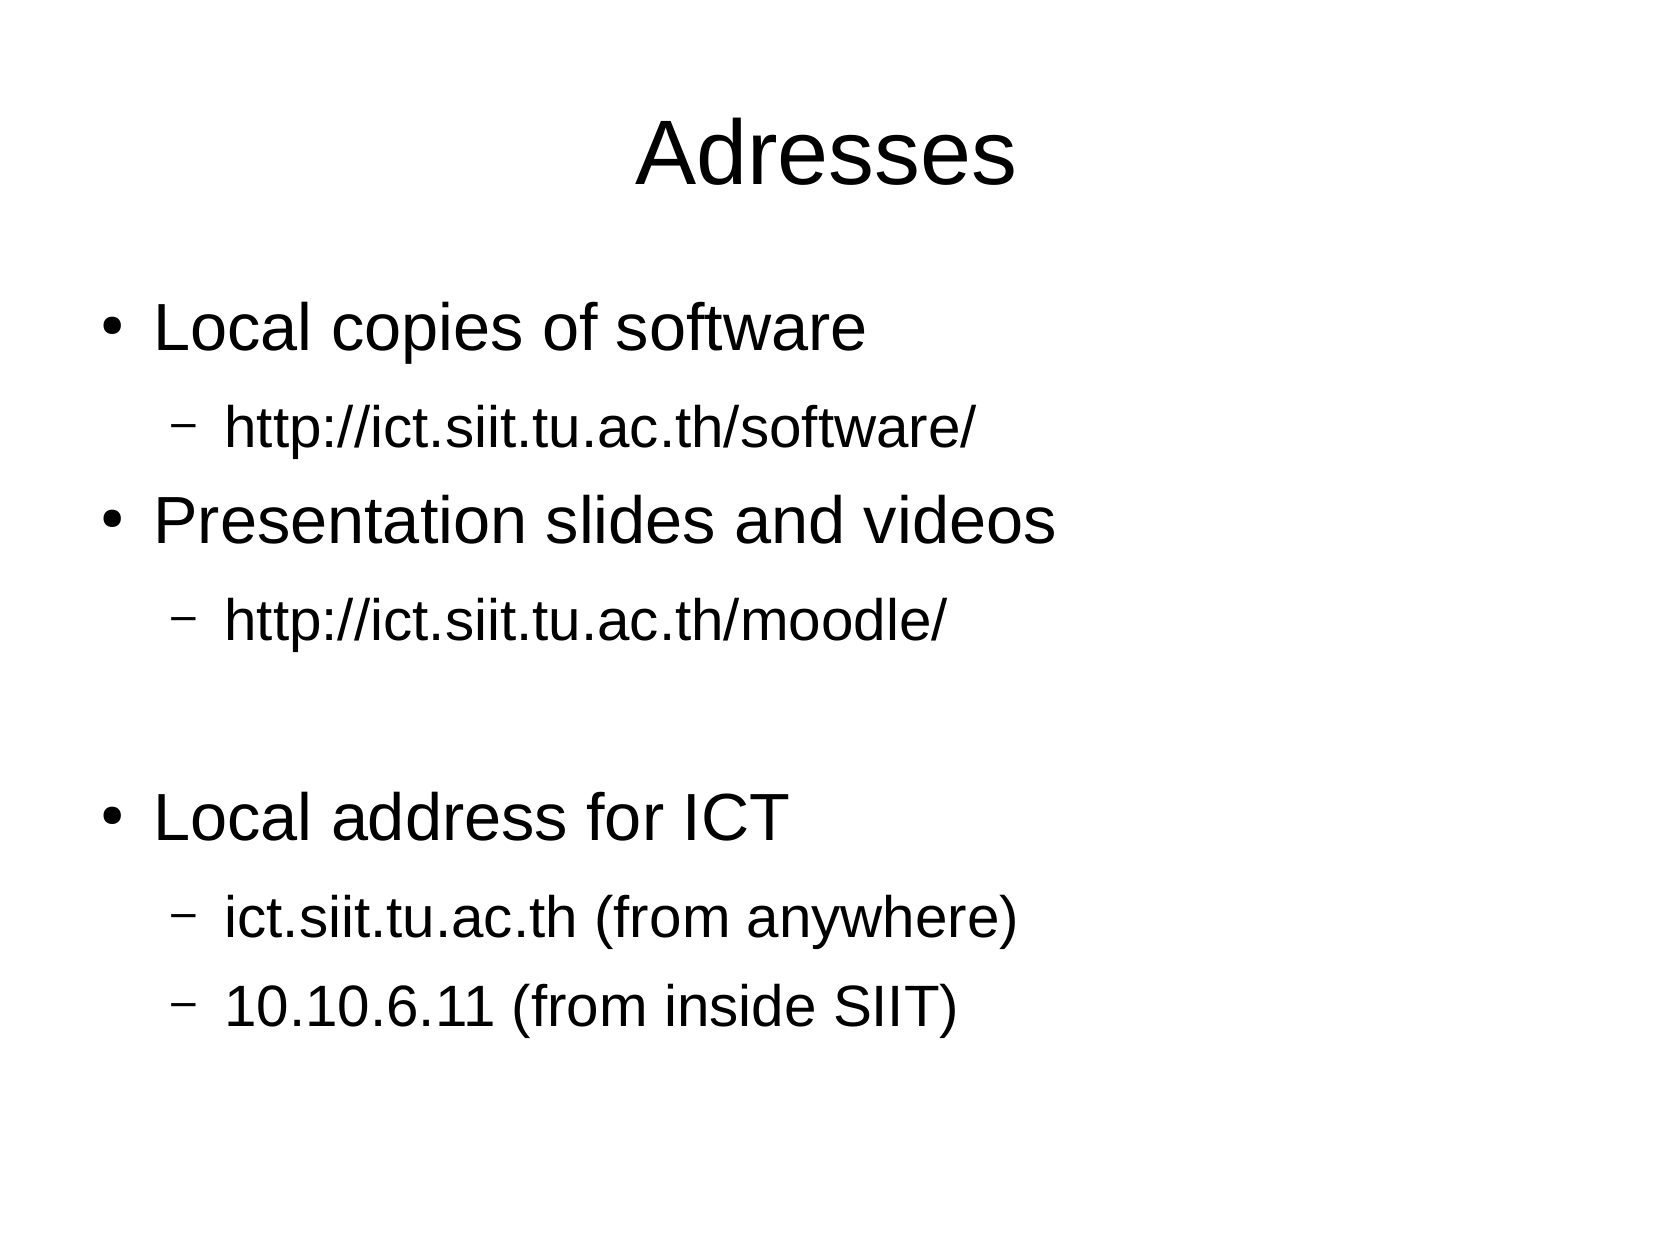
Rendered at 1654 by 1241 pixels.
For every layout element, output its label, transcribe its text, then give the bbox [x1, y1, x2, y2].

list Local copies of software http://ict.siit.tu.ac.th/software/ Presentation slides and videos http://ict.siit.tu.ac.th/moodle/ Local address for ICT ict.siit.tu.ac.th (from anywhere) 10.10.6.11 (from inside SIIT) [82, 290, 1571, 1170]
title Adresses [82, 49, 1571, 257]
